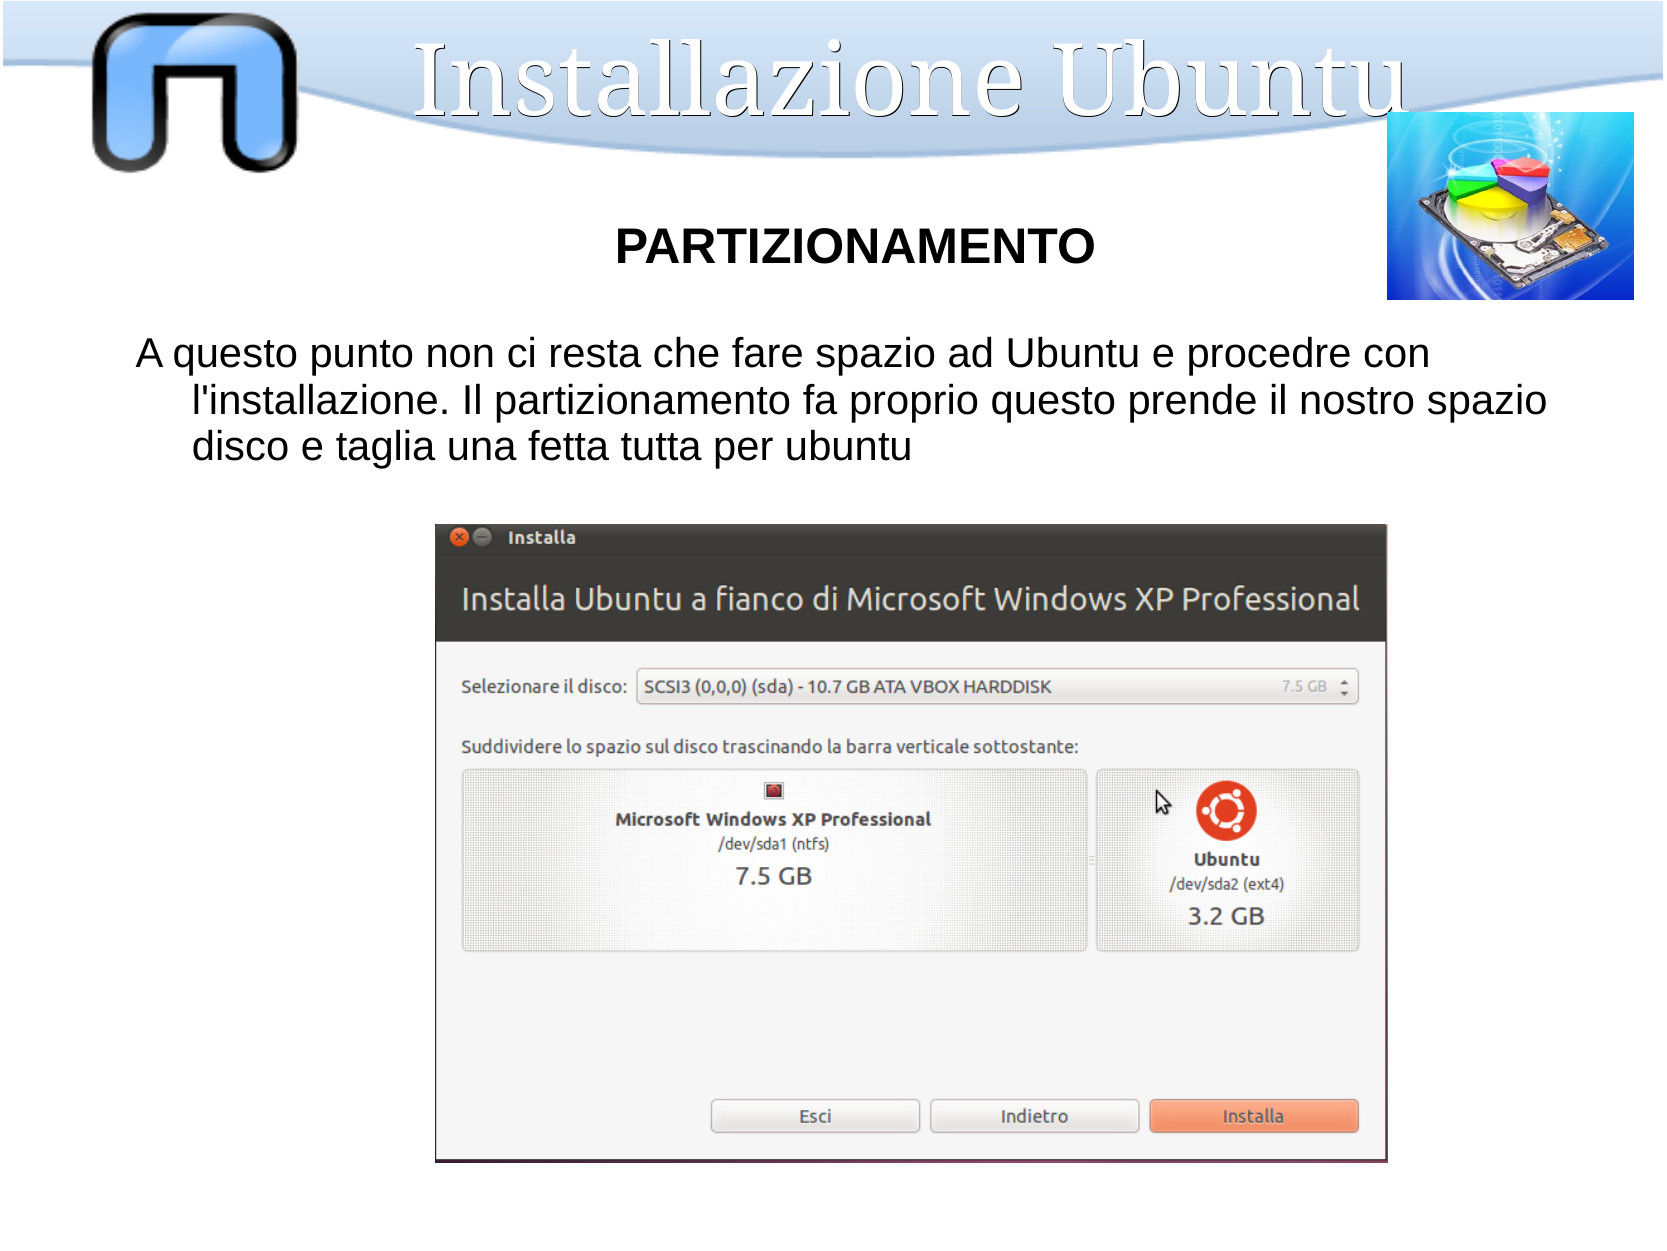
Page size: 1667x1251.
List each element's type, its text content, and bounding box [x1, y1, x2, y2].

list PARTIZIONAMENTO A questo punto non ci resta che fare spazio ad Ubuntu e procedre con l'installazione. Il partizionamento fa proprio questo prende il nostro spazio disco e taglia una fetta tutta per ubuntu [129, 211, 1582, 1141]
text_box Installazione Ubuntu [397, 0, 1433, 271]
picture [0, 0, 1667, 1251]
